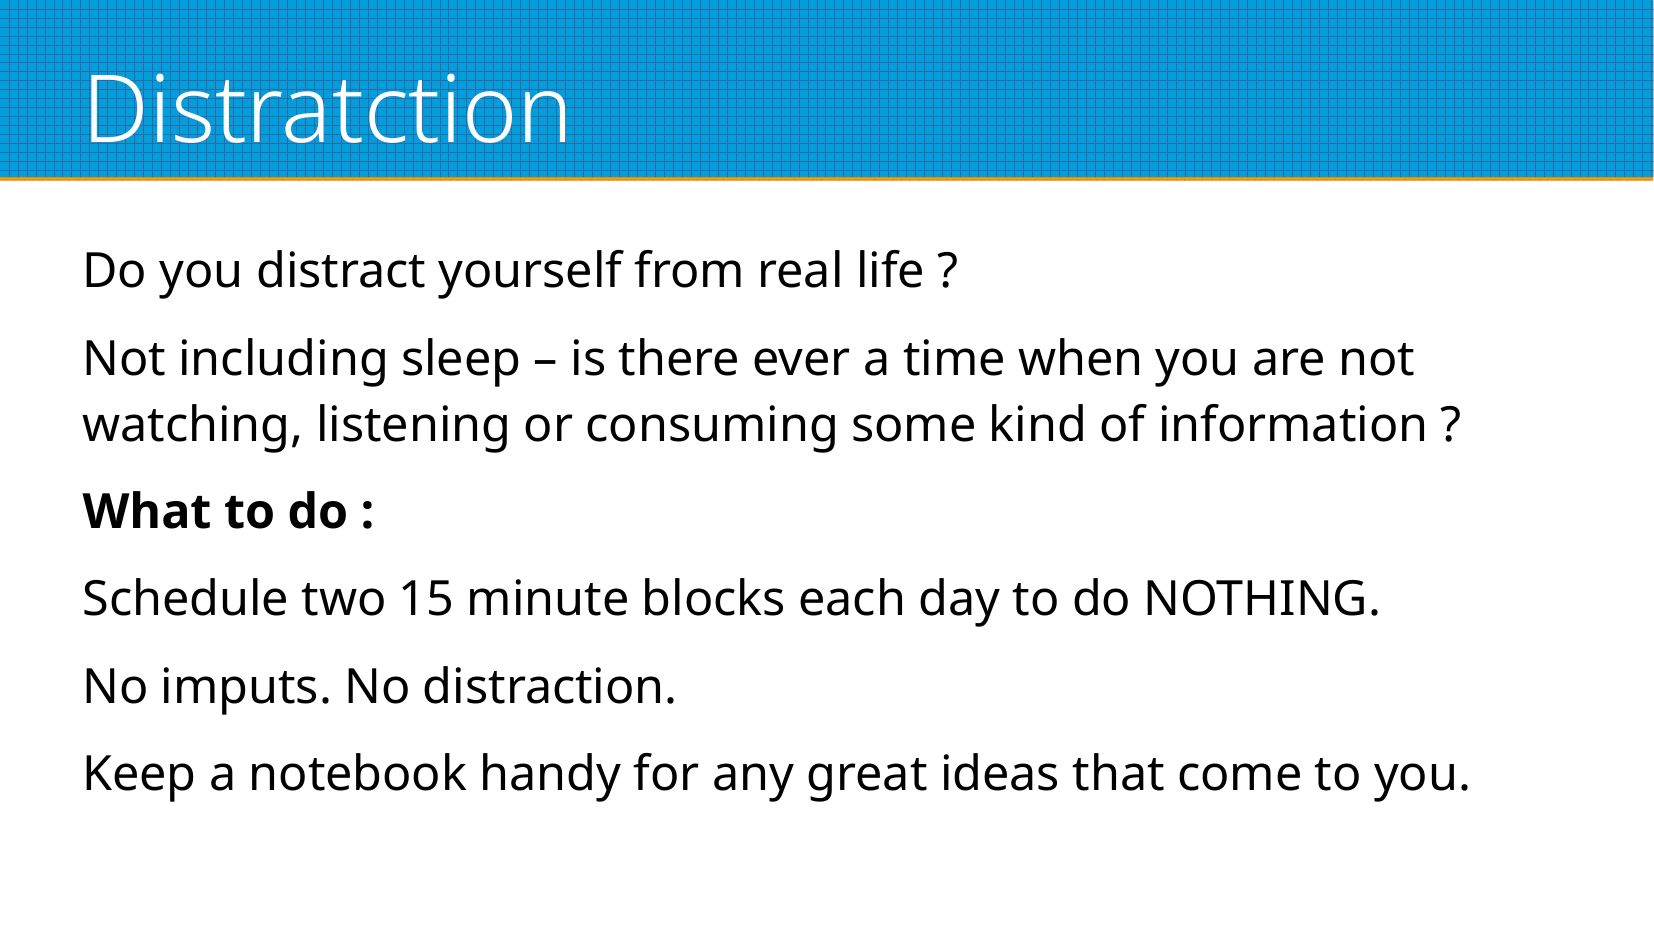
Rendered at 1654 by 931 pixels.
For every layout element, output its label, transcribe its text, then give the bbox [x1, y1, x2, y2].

title Distratction [82, 14, 1571, 171]
list Do you distract yourself from real life ? Not including sleep – is there ever a time when you are not watching, listening or consuming some kind of information ? What to do : Schedule two 15 minute blocks each day to do NOTHING. No imputs. No distraction. Keep a notebook handy for any great ideas that come to you. [82, 236, 1563, 811]
